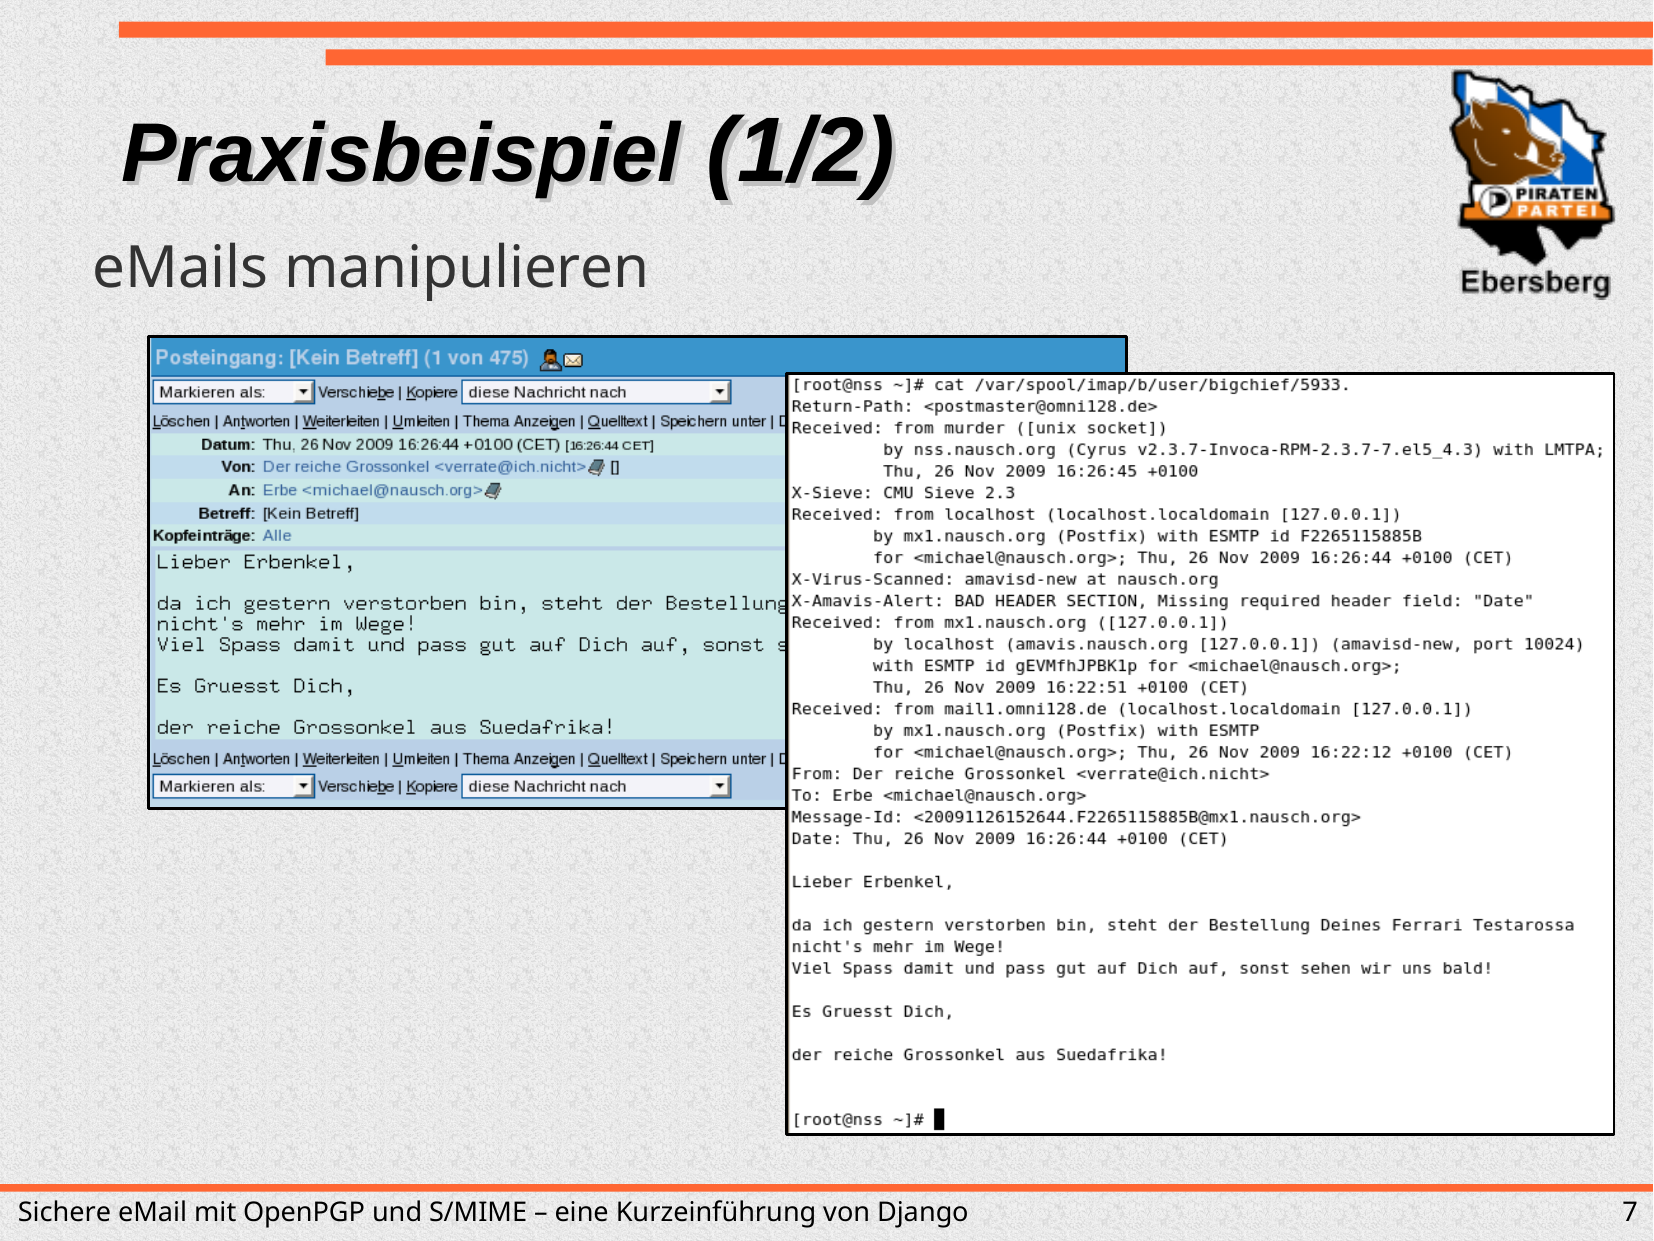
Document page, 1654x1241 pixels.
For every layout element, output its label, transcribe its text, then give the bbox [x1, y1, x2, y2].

title Praxisbeispiel (1/2) [121, 46, 1534, 254]
list eMails manipulieren [75, 225, 676, 323]
picture [0, 0, 1654, 1241]
